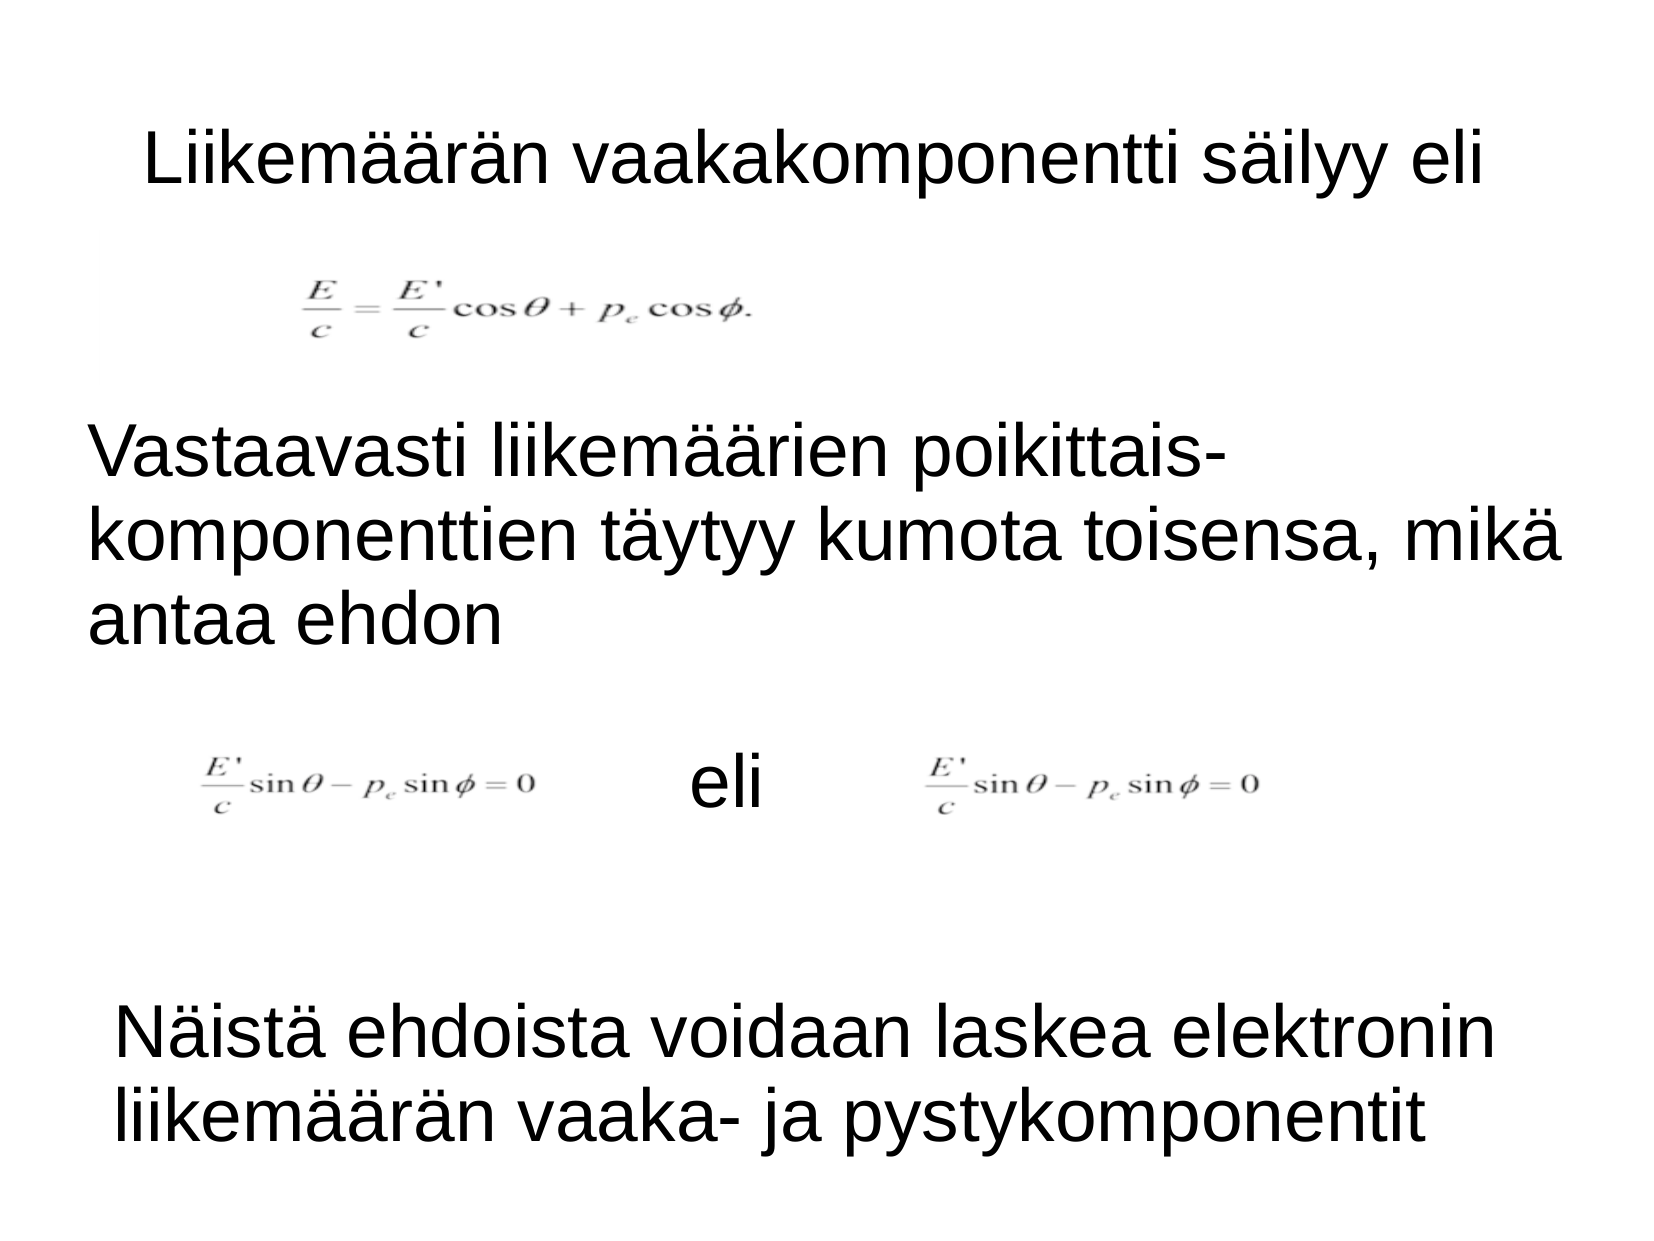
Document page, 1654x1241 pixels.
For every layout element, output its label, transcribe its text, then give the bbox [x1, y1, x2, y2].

text_box Näistä ehdoista voidaan laskea elektronin liikemäärän vaaka- ja pystykomponentit [98, 982, 1536, 1166]
picture [126, 707, 613, 863]
text_box Liikemäärän vaakakomponentti säilyy eli [127, 108, 1595, 376]
picture [98, 230, 957, 385]
text_box eli [674, 732, 780, 832]
picture [850, 707, 1337, 863]
text_box Vastaavasti liikemäärien poikittais-komponenttien täytyy kumota toisensa, mikä antaa ehdon [72, 401, 1654, 669]
